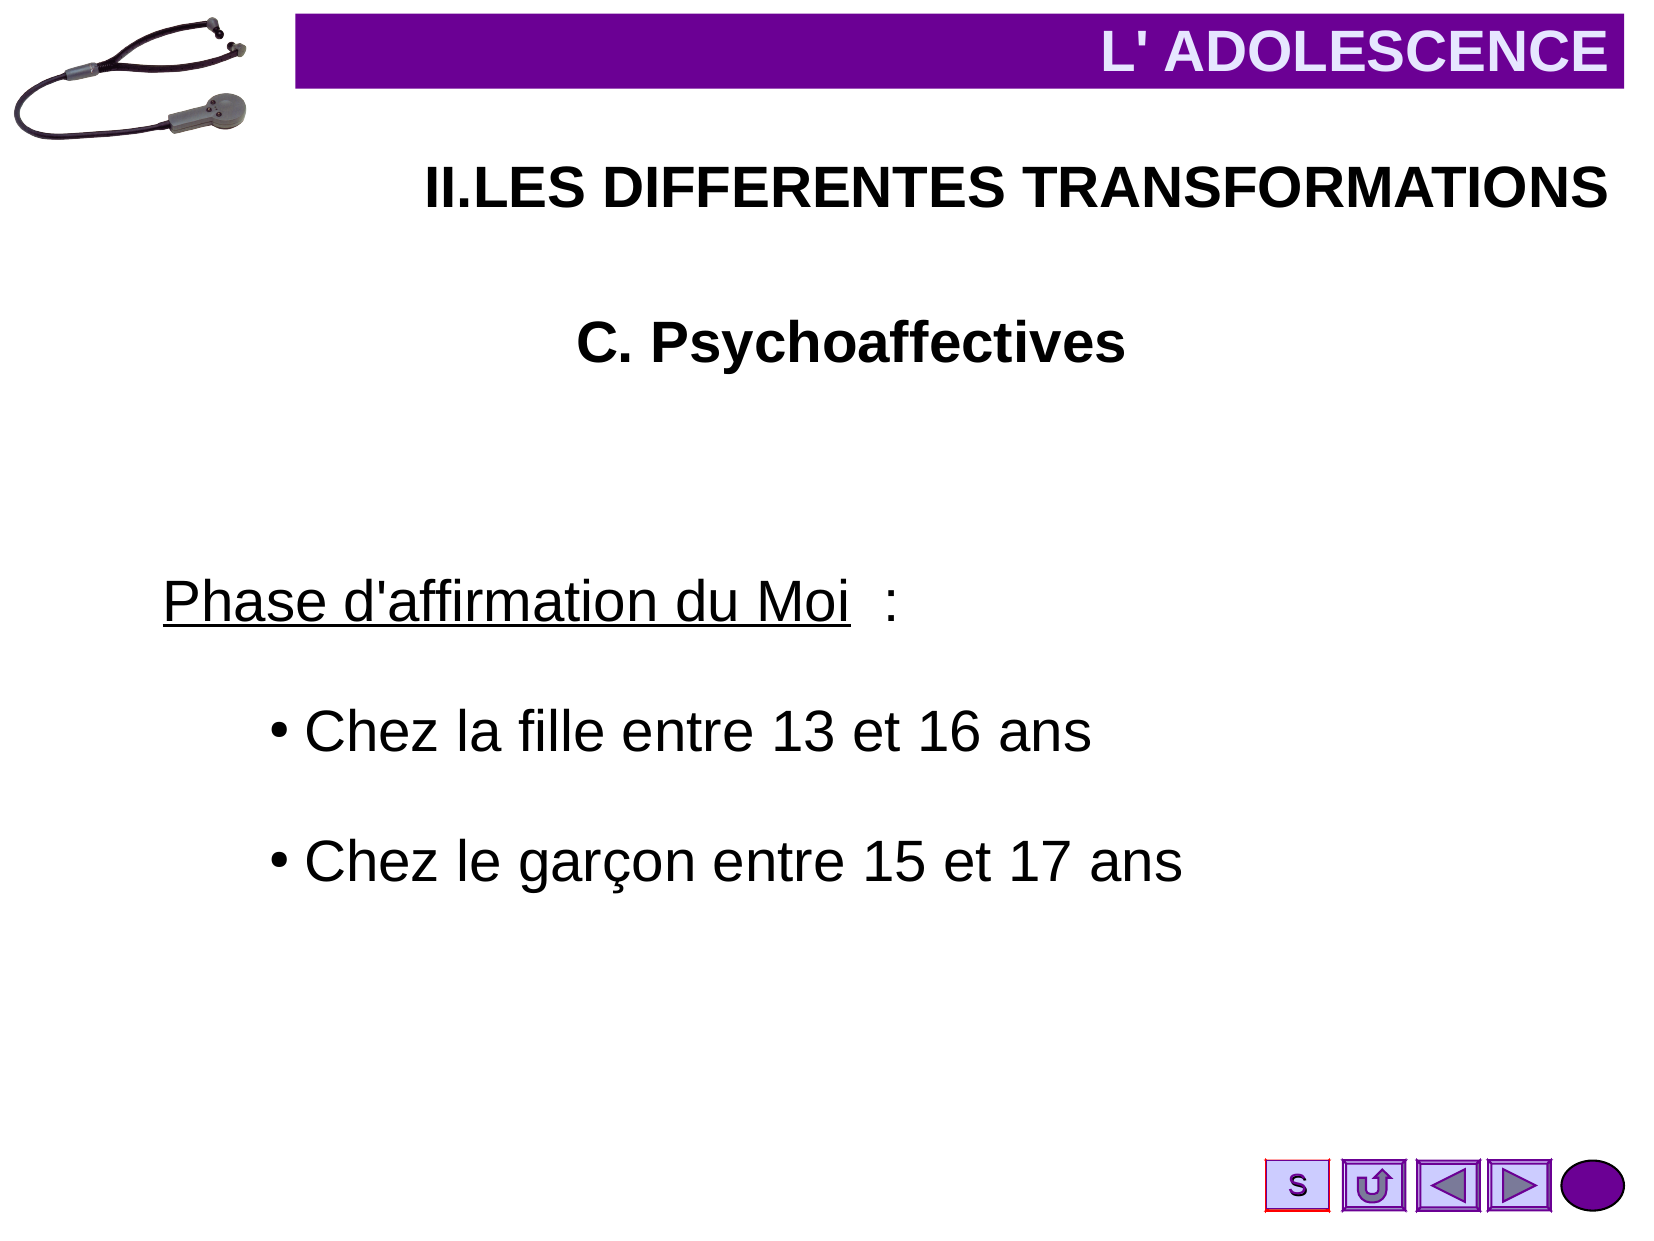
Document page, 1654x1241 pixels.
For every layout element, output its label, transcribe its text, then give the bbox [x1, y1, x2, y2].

text_box C. Psychoaffectives [560, 302, 1143, 383]
text_box L' ADOLESCENCE [295, 13, 1625, 89]
text_box II.LES DIFFERENTES TRANSFORMATIONS [409, 147, 1625, 230]
text_box [1561, 1160, 1625, 1211]
text_box Phase d'affirmation du Moi : Chez la fille entre 13 et 16 ans Chez le garçon entre 15 et 17 ans [147, 561, 1388, 950]
picture [8, 8, 260, 153]
